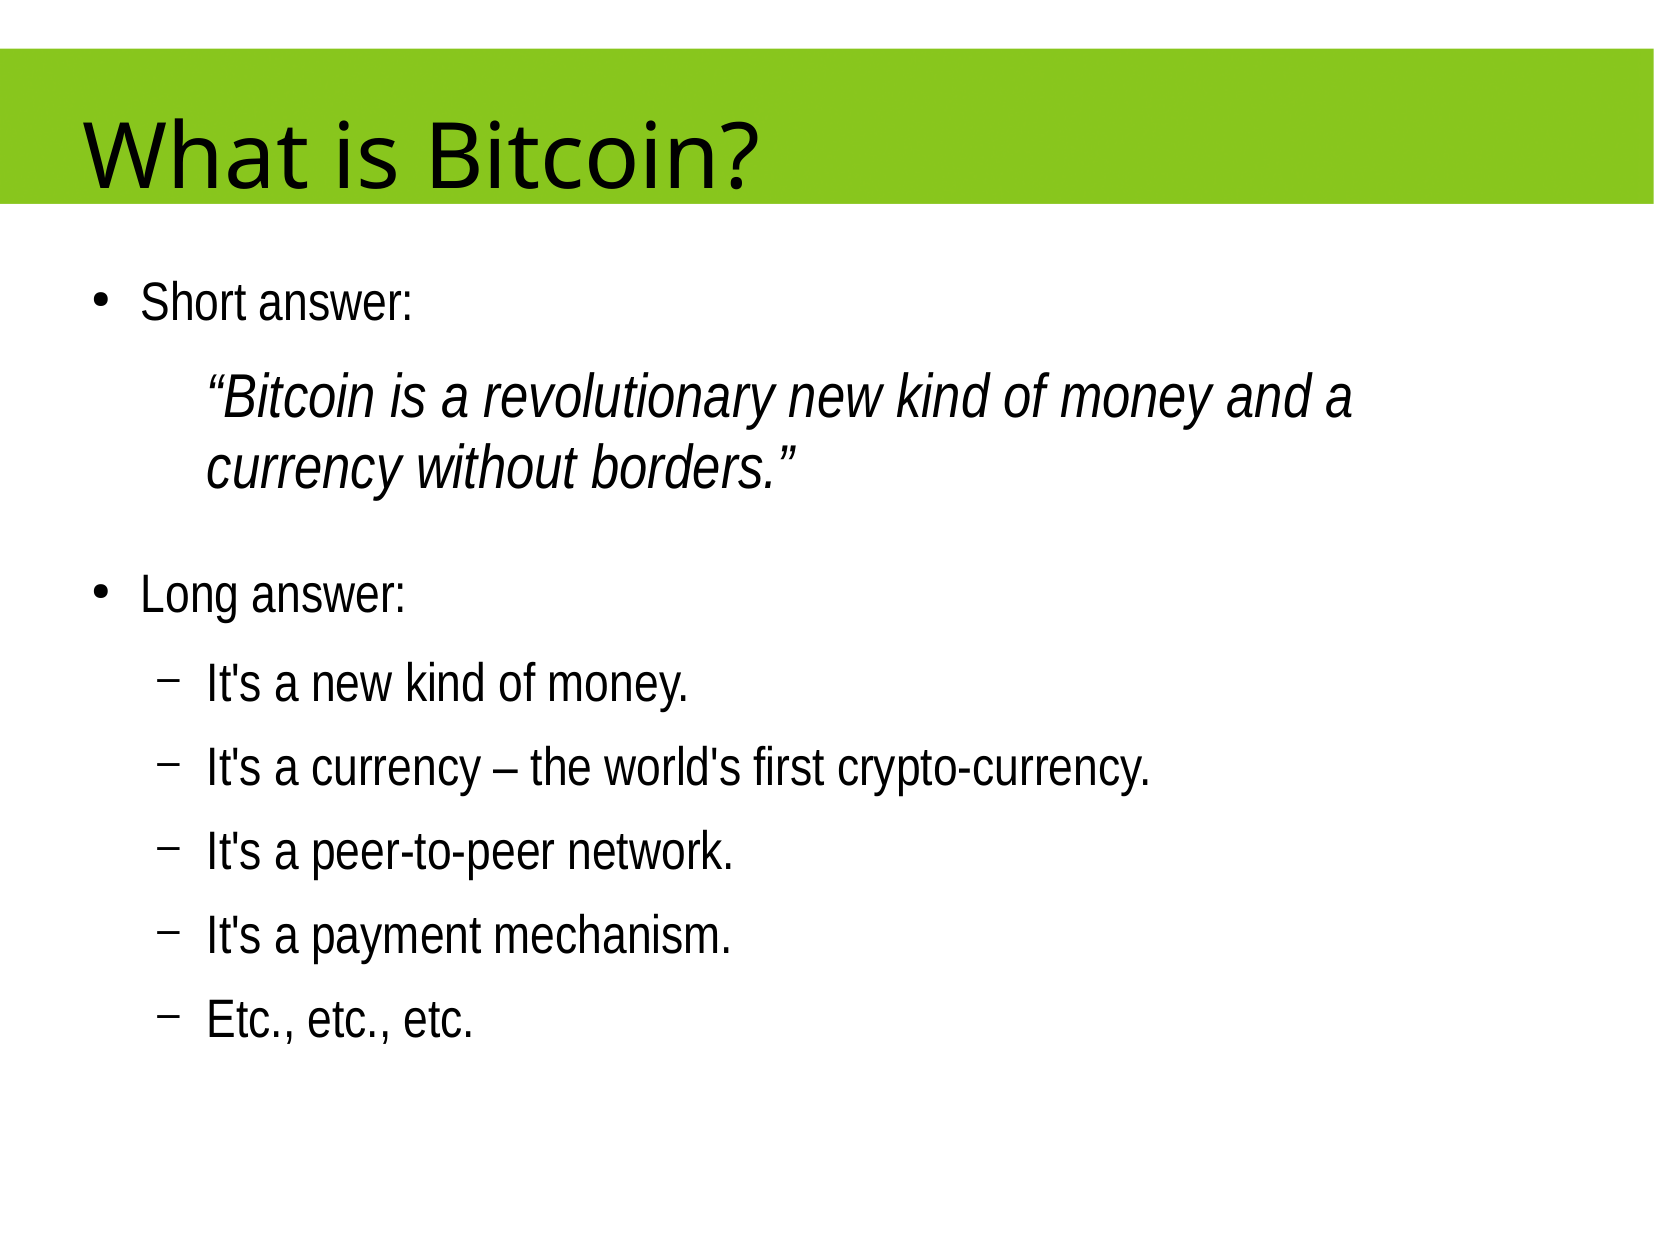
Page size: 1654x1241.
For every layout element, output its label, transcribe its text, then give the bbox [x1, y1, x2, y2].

title What is Bitcoin? [82, 49, 1571, 257]
picture [0, 0, 1654, 1241]
list Short answer: “Bitcoin is a revolutionary new kind of money and a currency without borders.” Long answer: It's a new kind of money. It's a currency – the world's first crypto-currency. It's a peer-to-peer network. It's a payment mechanism. Etc., etc., etc. [75, 270, 1564, 1051]
